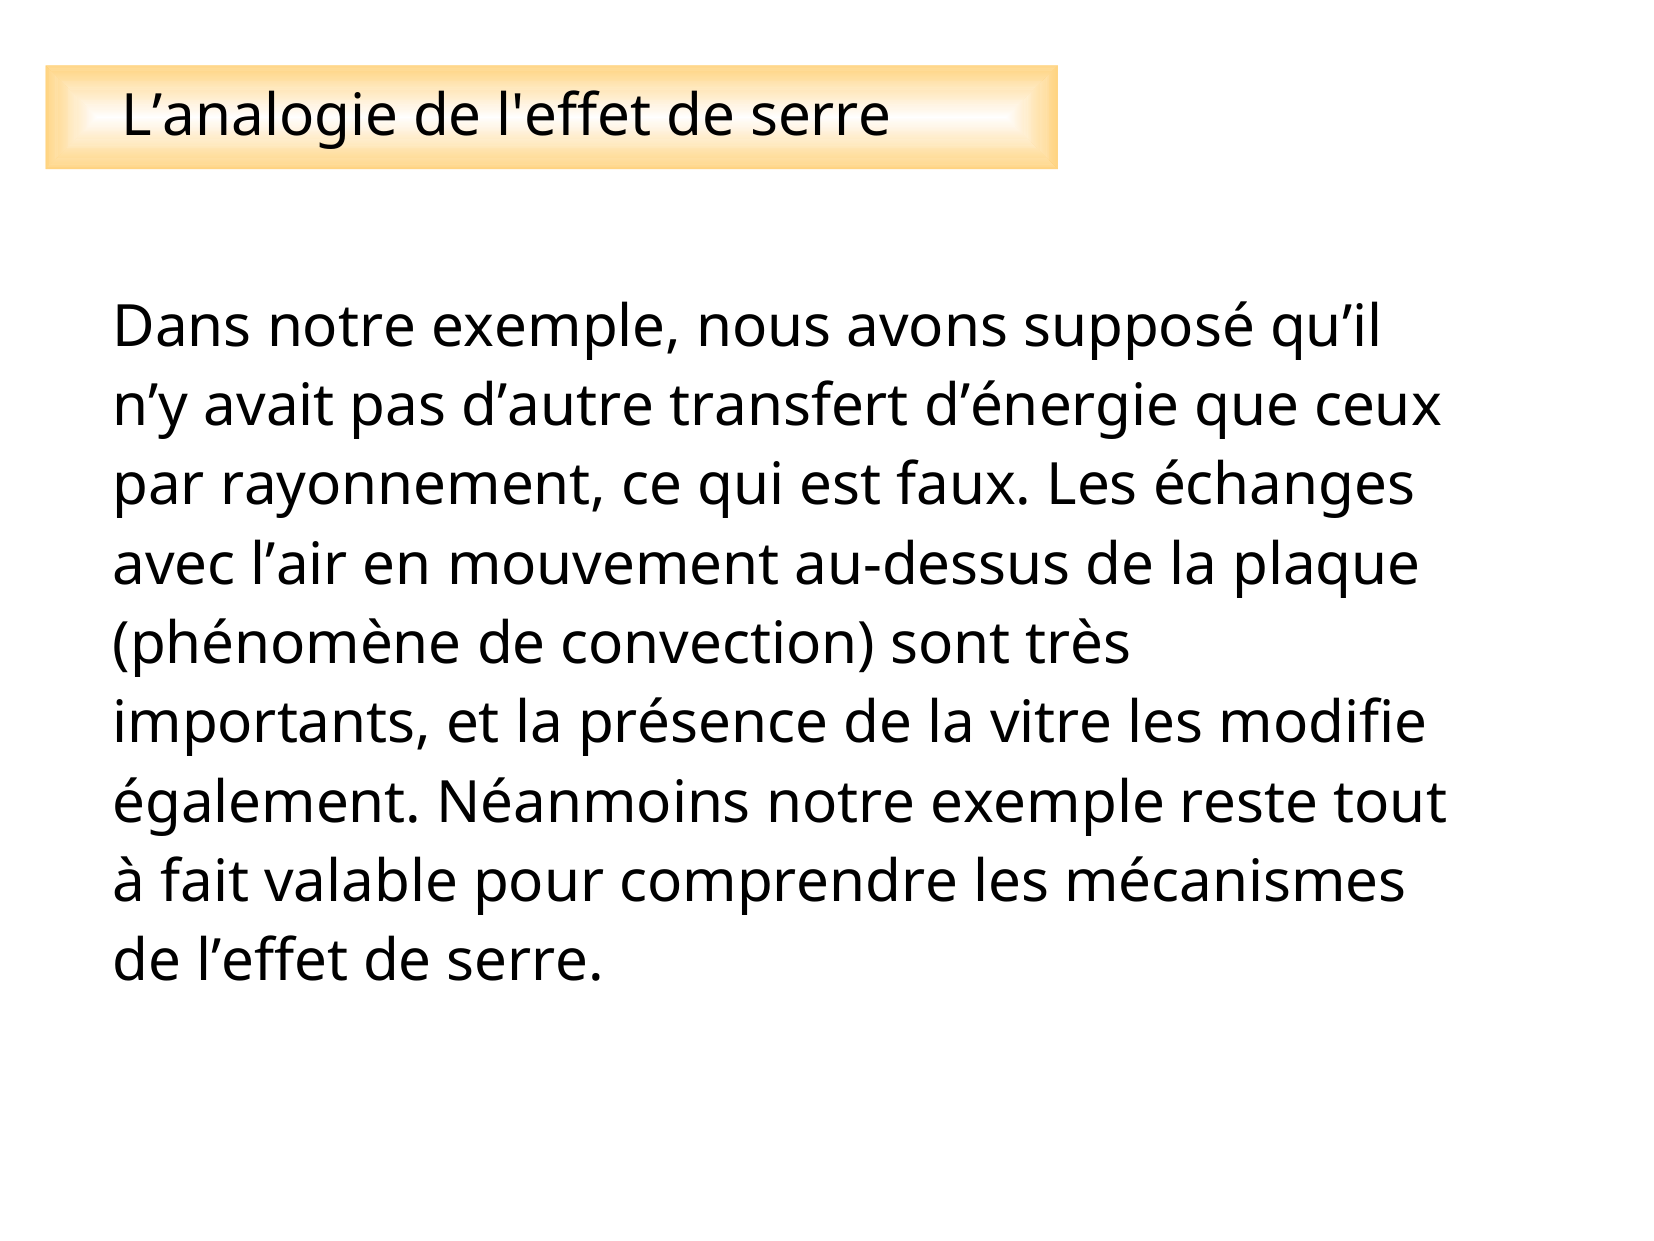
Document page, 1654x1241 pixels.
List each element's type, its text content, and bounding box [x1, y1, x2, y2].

text_box Dans notre exemple, nous avons supposé qu’il n’y avait pas d’autre transfert d’énergie que ceux par rayonnement, ce qui est faux. Les échanges avec l’air en mouvement au-dessus de la plaque (phénomène de convection) sont très importants, et la présence de la vitre les modifie également. Néanmoins notre exemple reste tout à fait valable pour comprendre les mécanismes de l’effet de serre. [97, 276, 1470, 1155]
text_box L’analogie de l'effet de serre [46, 65, 1117, 174]
